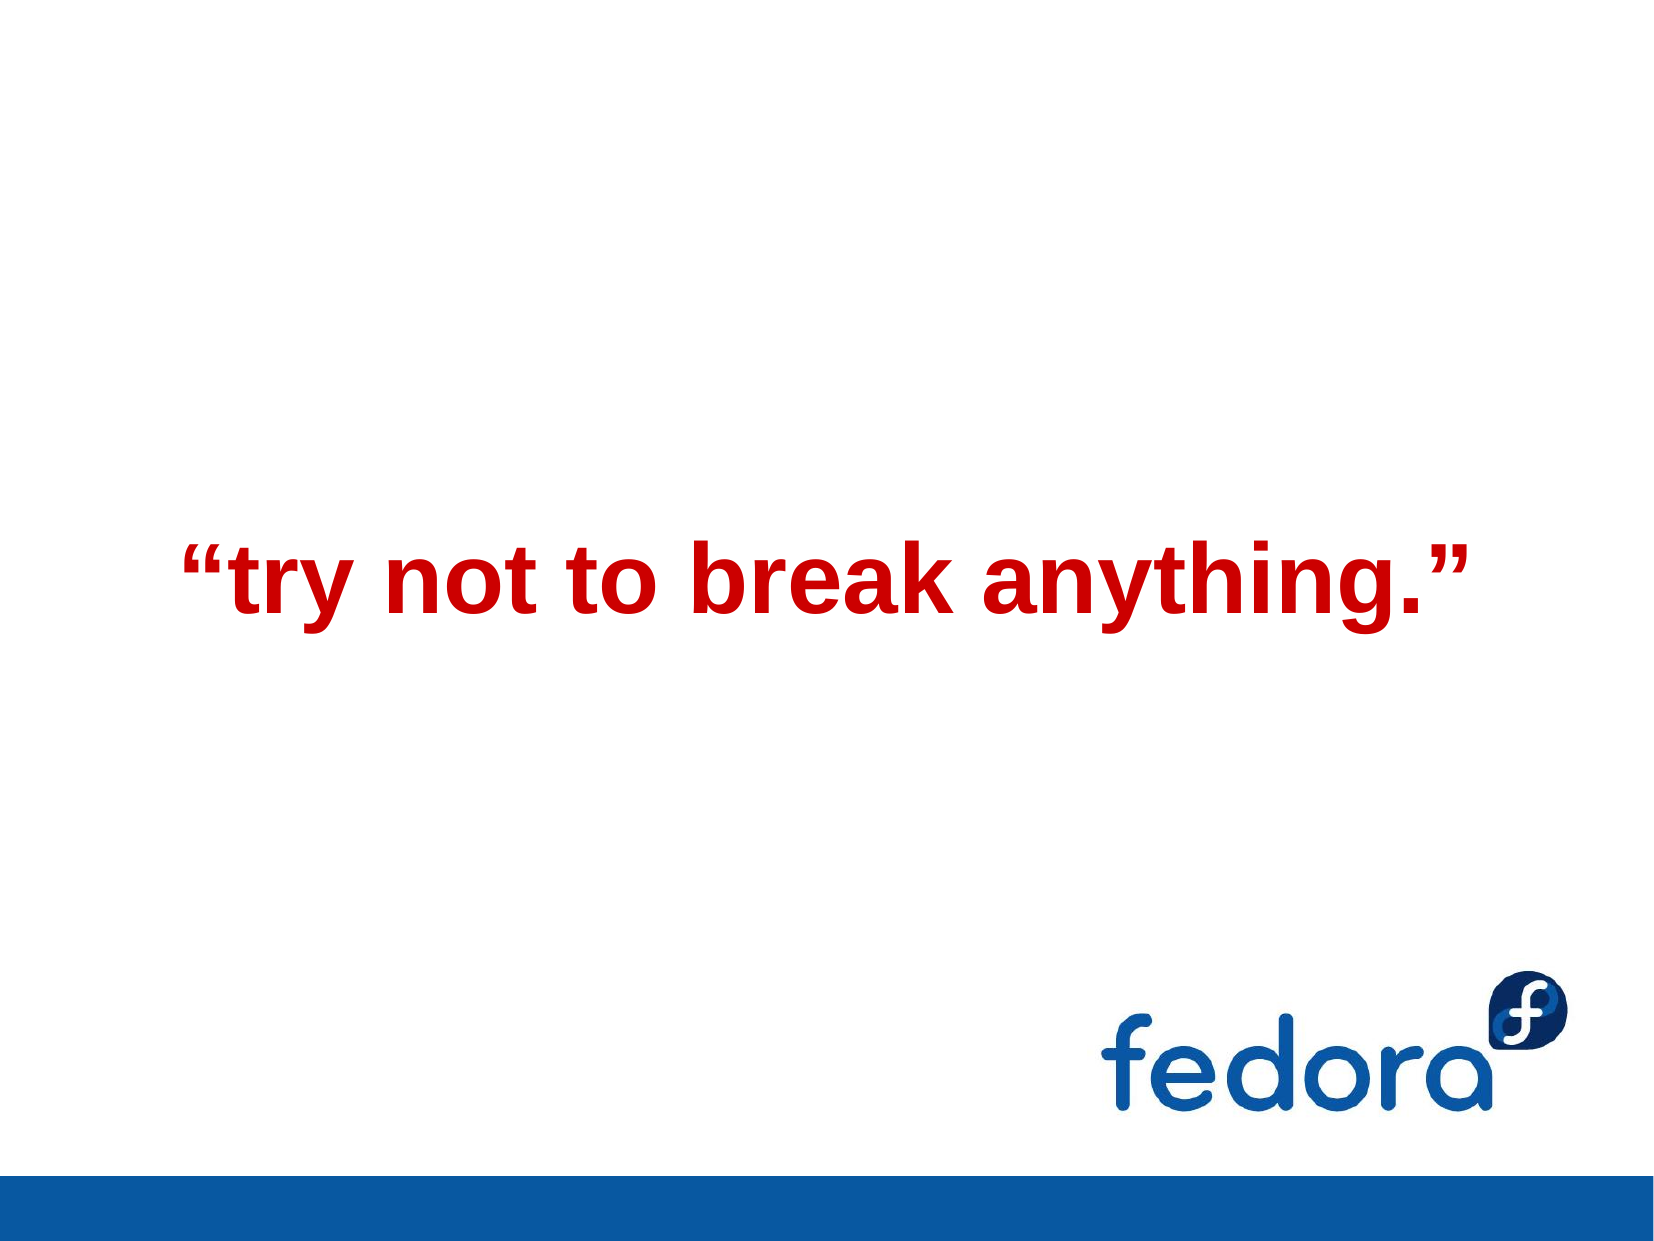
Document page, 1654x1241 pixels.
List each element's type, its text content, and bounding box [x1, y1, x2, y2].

picture [0, 1176, 1654, 1241]
picture [1087, 958, 1576, 1125]
title “try not to break anything.” [82, 49, 1571, 1109]
